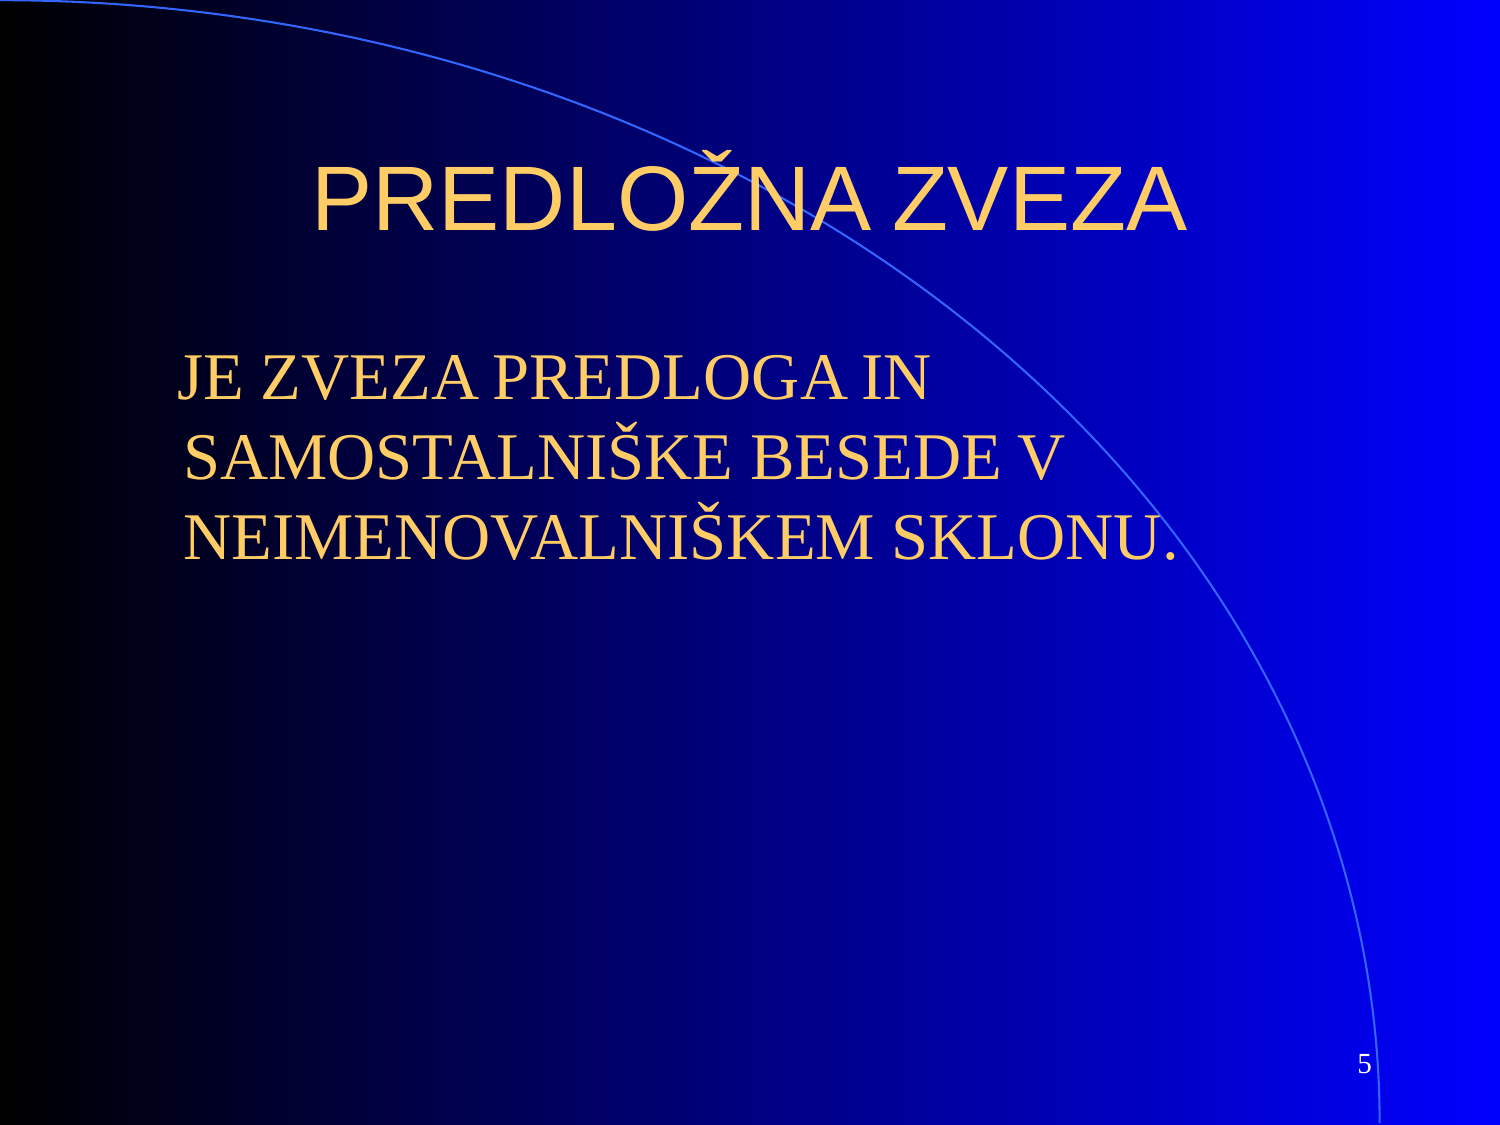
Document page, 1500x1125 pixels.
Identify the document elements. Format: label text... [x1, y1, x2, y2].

slide_number <number> [1074, 1024, 1388, 1100]
title PREDLOŽNA ZVEZA [112, 92, 1388, 296]
list JE ZVEZA PREDLOGA IN SAMOSTALNIŠKE BESEDE V NEIMENOVALNIŠKEM SKLONU. [112, 324, 1388, 979]
